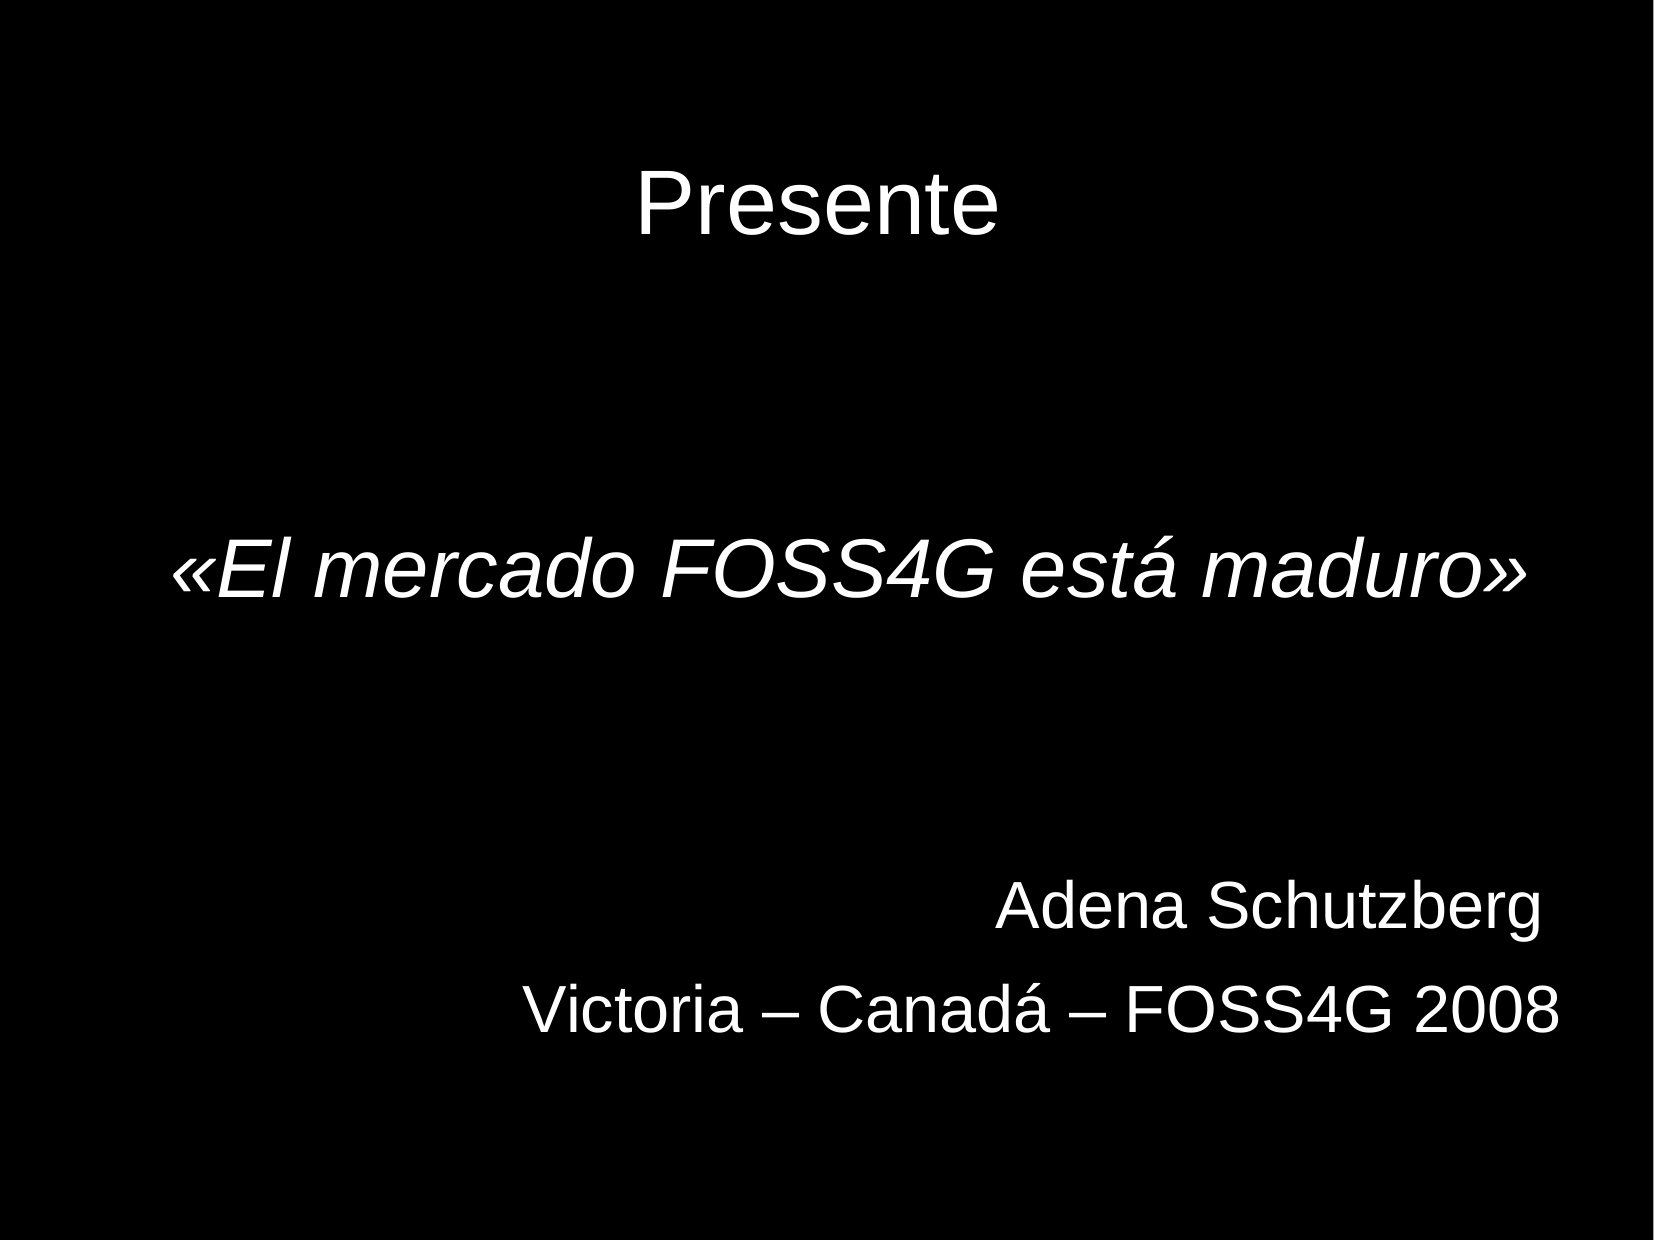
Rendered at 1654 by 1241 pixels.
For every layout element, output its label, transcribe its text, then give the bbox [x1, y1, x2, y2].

list «El mercado FOSS4G está maduro» [147, 522, 1536, 616]
list Adena Schutzberg Victoria – Canadá – FOSS4G 2008 [269, 868, 1563, 1048]
title Presente [74, 131, 1563, 274]
